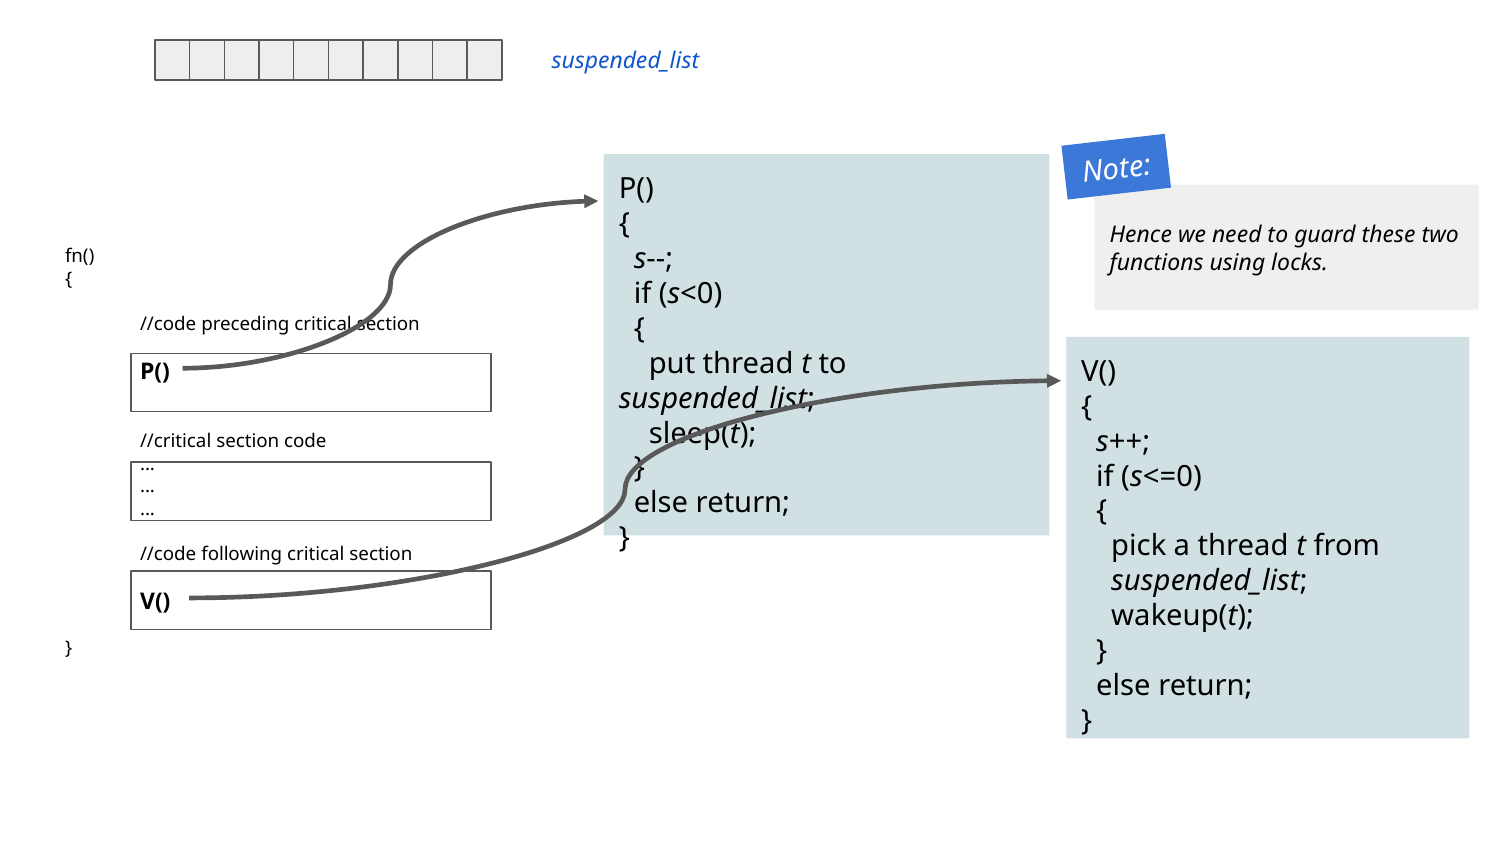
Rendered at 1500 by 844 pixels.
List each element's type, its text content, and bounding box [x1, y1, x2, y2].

text_box suspended_list [536, 32, 832, 87]
text_box fn() { //code preceding critical section P() //critical section code ... ... ... //code following critical section V() } [49, 228, 592, 456]
text_box Note: [1061, 133, 1172, 200]
text_box P() { s--; if (s<0) { put thread t to suspended_list; sleep(t); } else return; } [603, 154, 1050, 516]
text_box Hence we need to guard these two functions using locks. [1094, 184, 1479, 310]
text_box P() { s--; if (s<0) { put thread t to suspended_list; sleep(t); } else return; } [603, 384, 1050, 536]
text_box [154, 39, 502, 80]
text_box V() { s++; if (s<=0) { pick a thread t from suspended_list; wakeup(t); } else return; } [1066, 336, 1470, 739]
